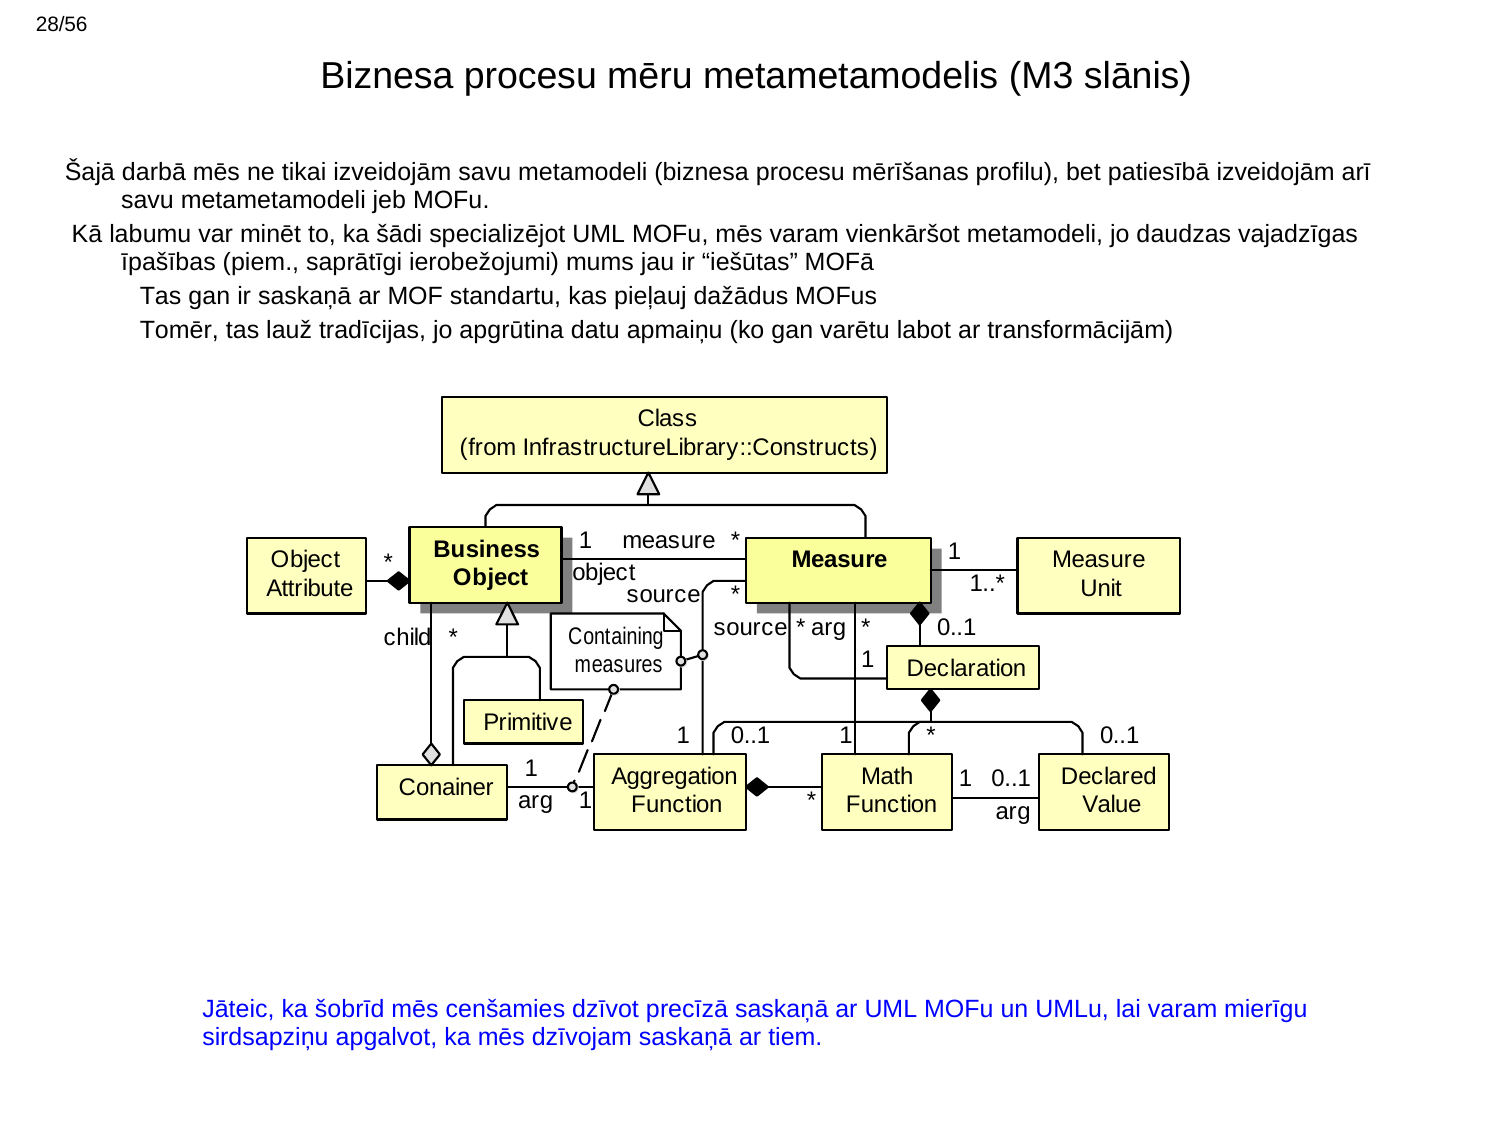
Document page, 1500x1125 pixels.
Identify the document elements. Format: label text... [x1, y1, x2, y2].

text_box Jāteic, ka šobrīd mēs cenšamies dzīvot precīzā saskaņā ar UML MOFu un UMLu, lai varam mierīgu sirdsapziņu apgalvot, ka mēs dzīvojam saskaņā ar tiem. [187, 987, 1388, 1059]
title Biznesa procesu mēru metametamodelis (M3 slānis) [62, 24, 1450, 126]
list Šajā darbā mēs ne tikai izveidojām savu metamodeli (biznesa procesu mērīšanas profilu), bet patiesībā izveidojām arī savu metametamodeli jeb MOFu. Kā labumu var minēt to, ka šādi specializējot UML MOFu, mēs varam vienkāršot metamodeli, jo daudzas vajadzīgas īpašības (piem., saprātīgi ierobežojumi) mums jau ir “iešūtas” MOFā Tas gan ir saskaņā ar MOF standartu, kas pieļauj dažādus MOFus Tomēr, tas lauž tradīcijas, jo apgrūtina datu apmaiņu (ko gan varētu labot ar transformācijām) [49, 149, 1438, 376]
picture [225, 376, 1213, 863]
